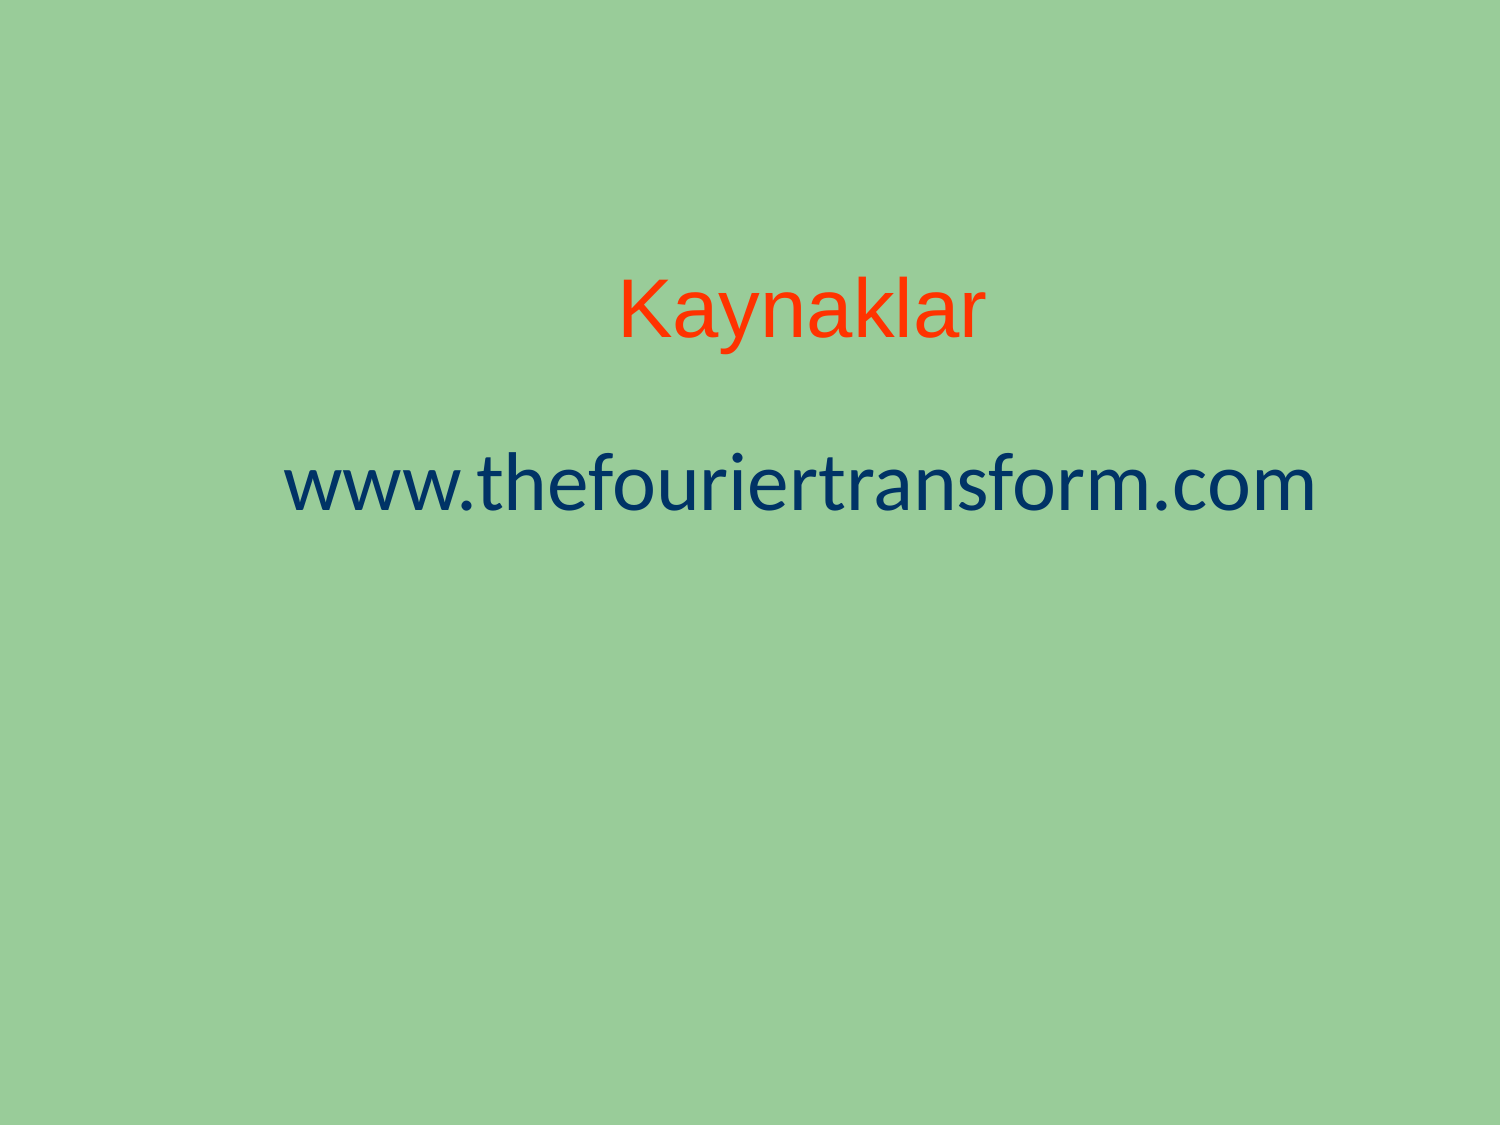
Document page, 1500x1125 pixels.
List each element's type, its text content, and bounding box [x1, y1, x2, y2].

text_box Kaynaklar [135, 254, 1471, 364]
list www.thefouriertransform.com [90, 447, 1441, 555]
